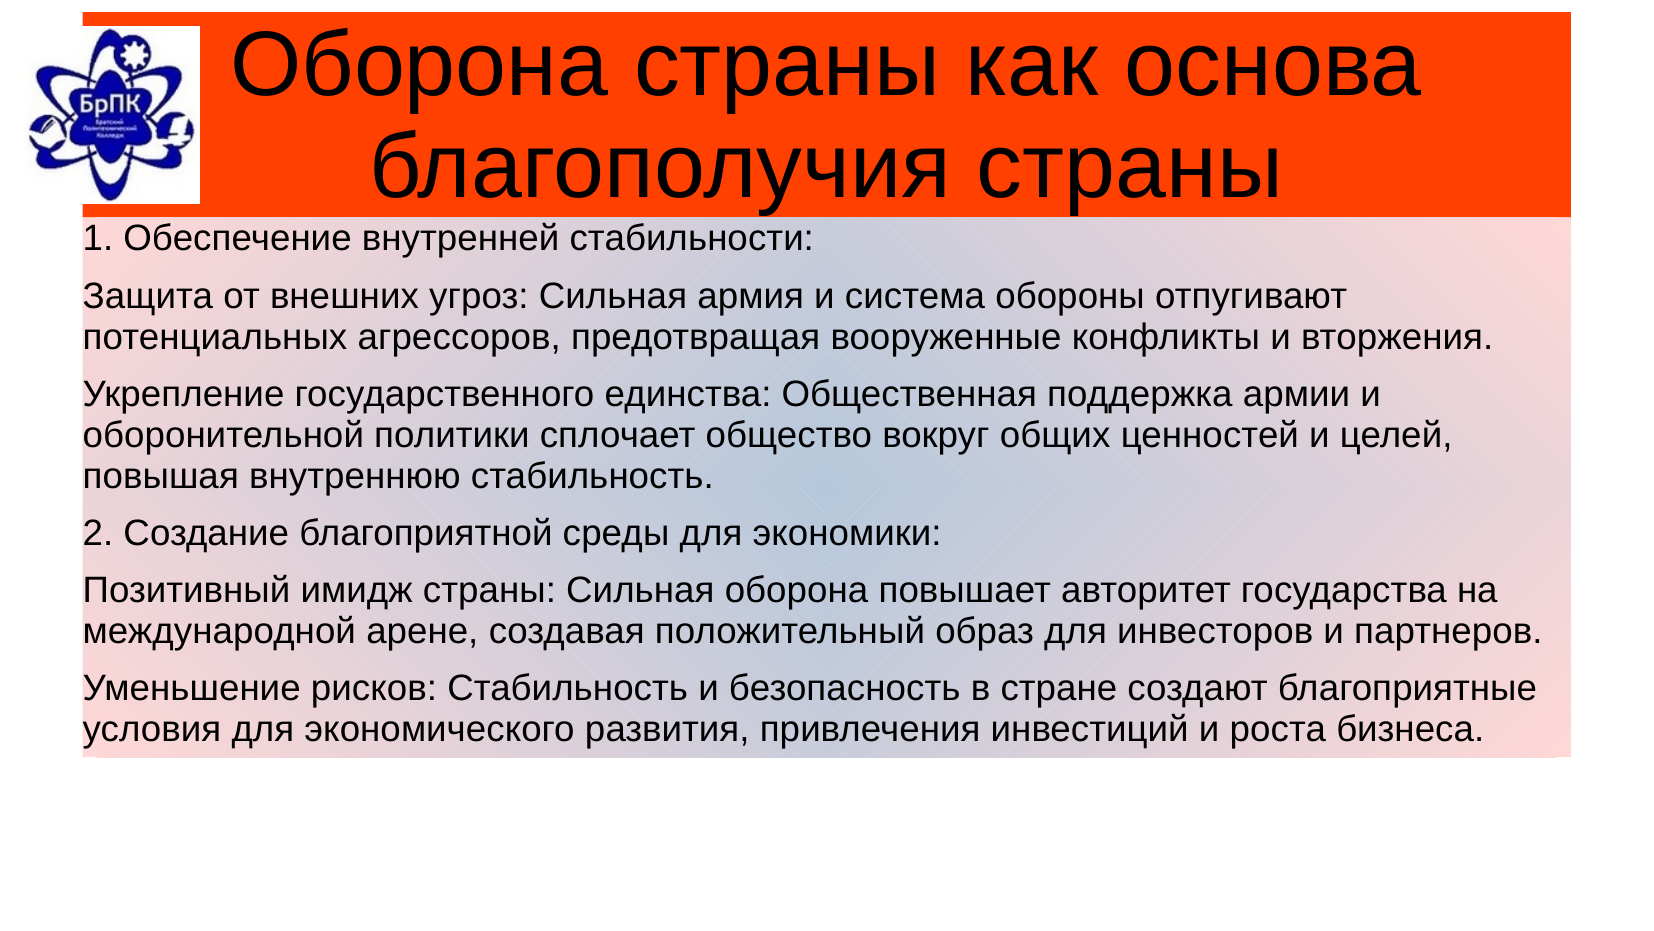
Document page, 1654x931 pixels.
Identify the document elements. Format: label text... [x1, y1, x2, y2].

list 1. Обеспечение внутренней стабильности: Защита от внешних угроз: Сильная армия и система обороны отпугивают потенциальных агрессоров, предотвращая вооруженные конфликты и вторжения. Укрепление государственного единства: Общественная поддержка армии и оборонительной политики сплочает общество вокруг общих ценностей и целей, повышая внутреннюю стабильность. 2. Создание благоприятной среды для экономики: Позитивный имидж страны: Сильная оборона повышает авторитет государства на международной арене, создавая положительный образ для инвесторов и партнеров. Уменьшение рисков: Стабильность и безопасность в стране создают благоприятные условия для экономического развития, привлечения инвестиций и роста бизнеса. [82, 217, 1571, 758]
title Оборона страны как основа благополучия страны [82, 12, 1571, 217]
picture [23, 26, 200, 204]
